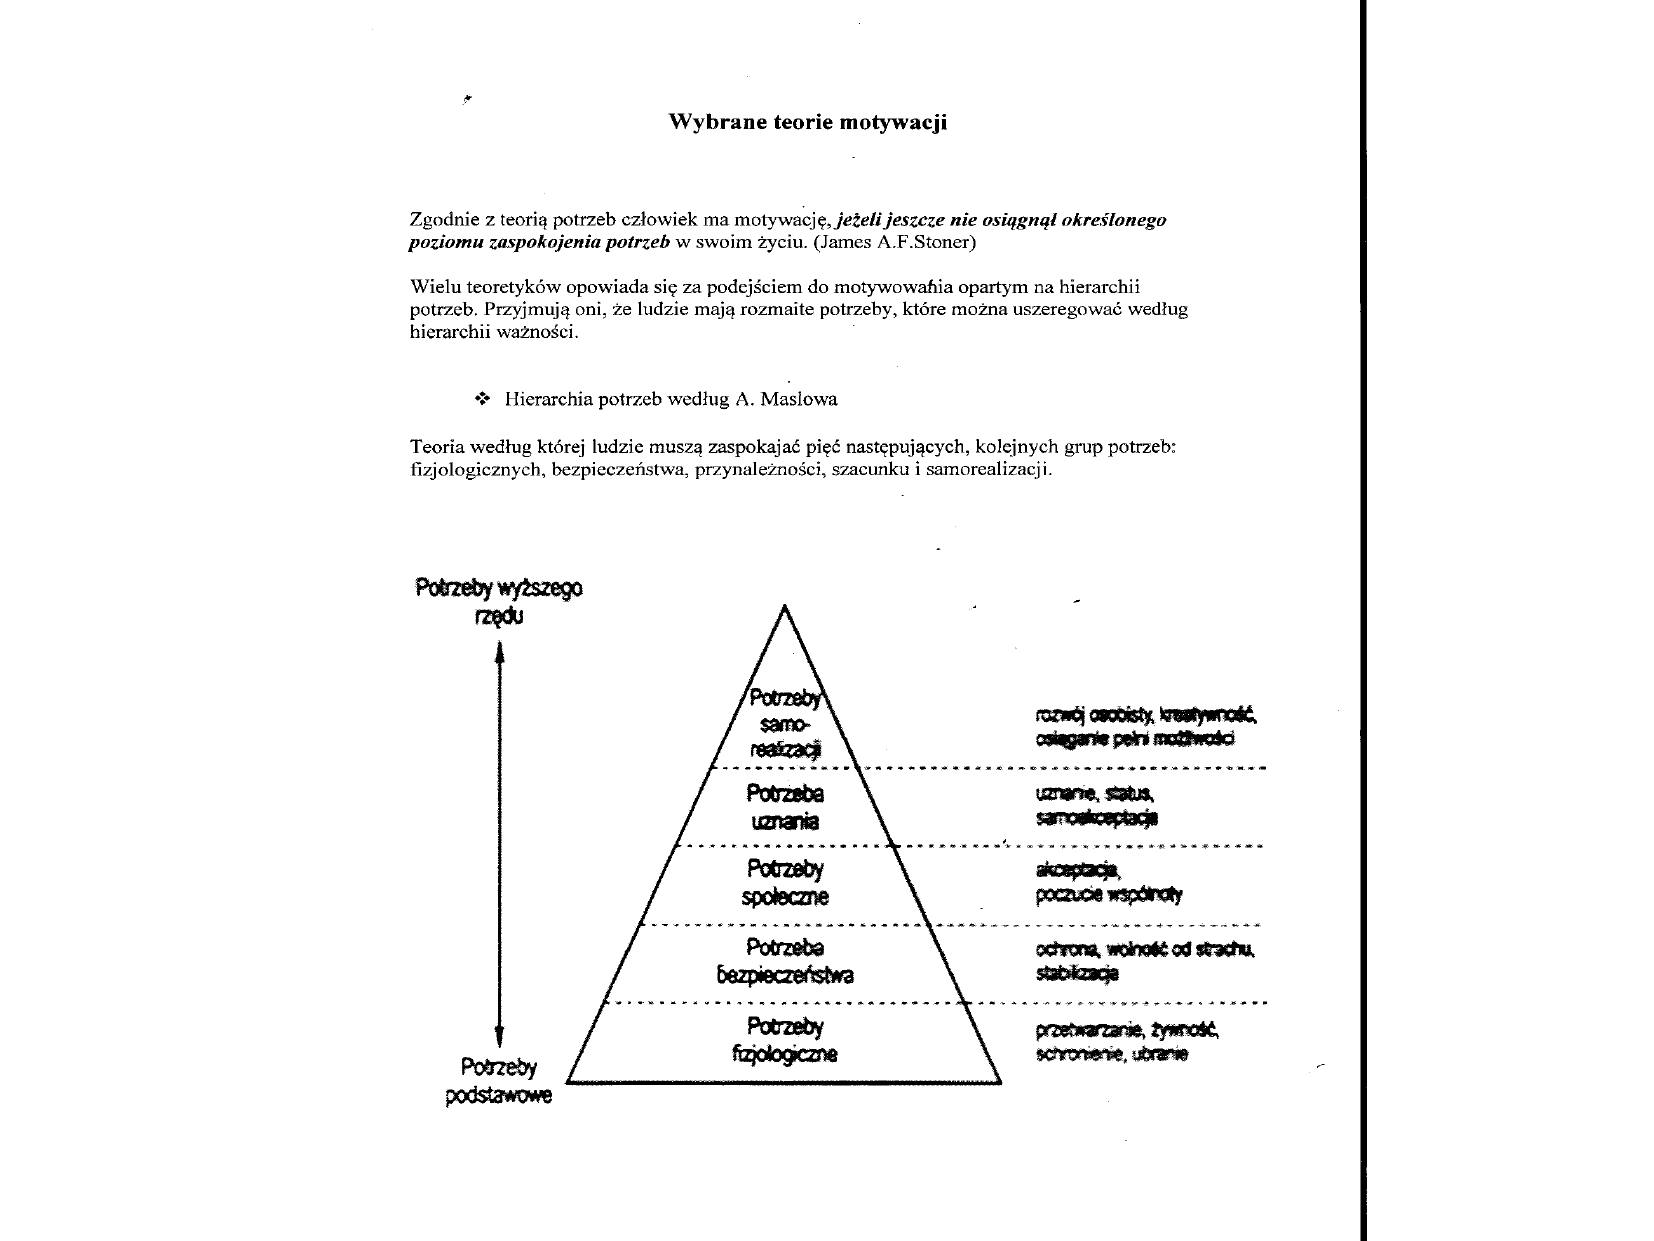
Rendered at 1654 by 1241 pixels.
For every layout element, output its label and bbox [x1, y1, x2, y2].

picture [287, 0, 1367, 1241]
